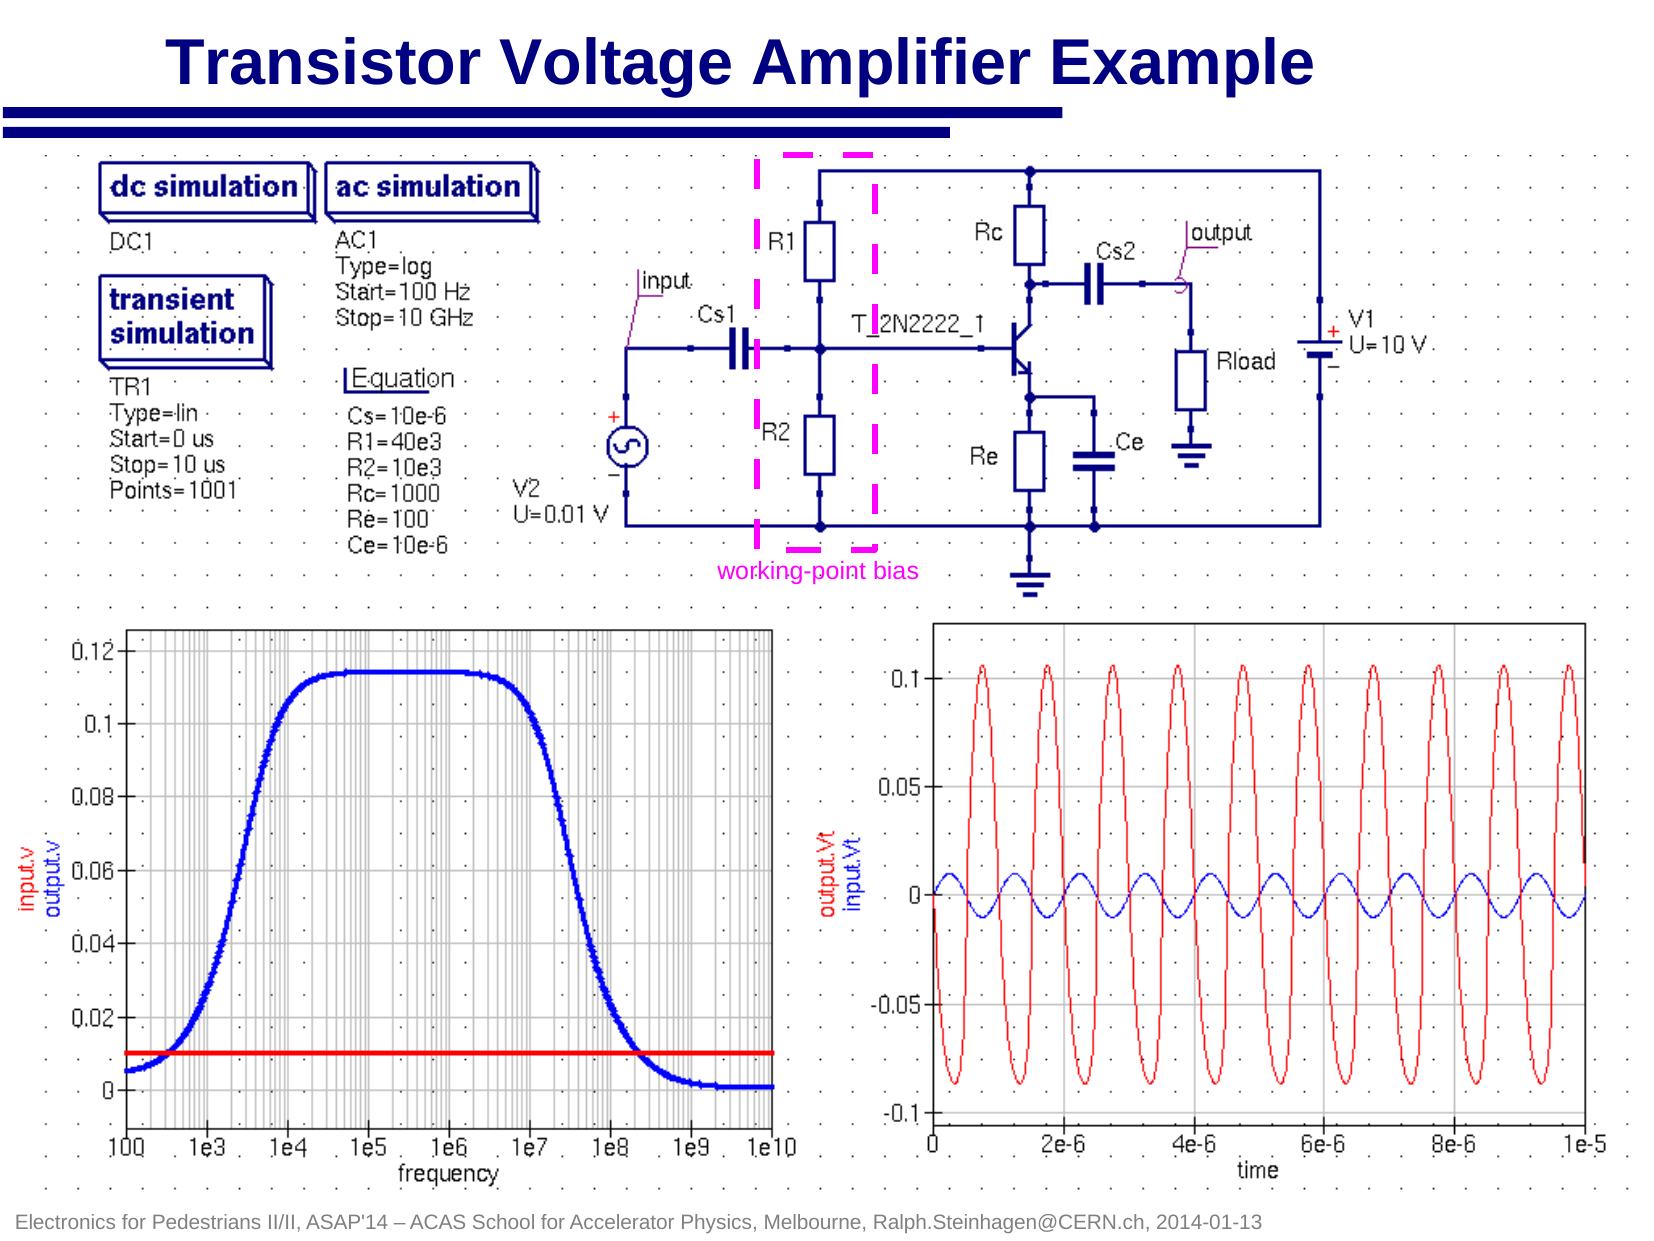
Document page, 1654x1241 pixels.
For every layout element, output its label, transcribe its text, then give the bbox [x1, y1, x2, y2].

text_box working-point bias [702, 549, 934, 593]
picture [18, 155, 1638, 1214]
title Transistor Voltage Amplifier Example [165, 0, 1323, 124]
